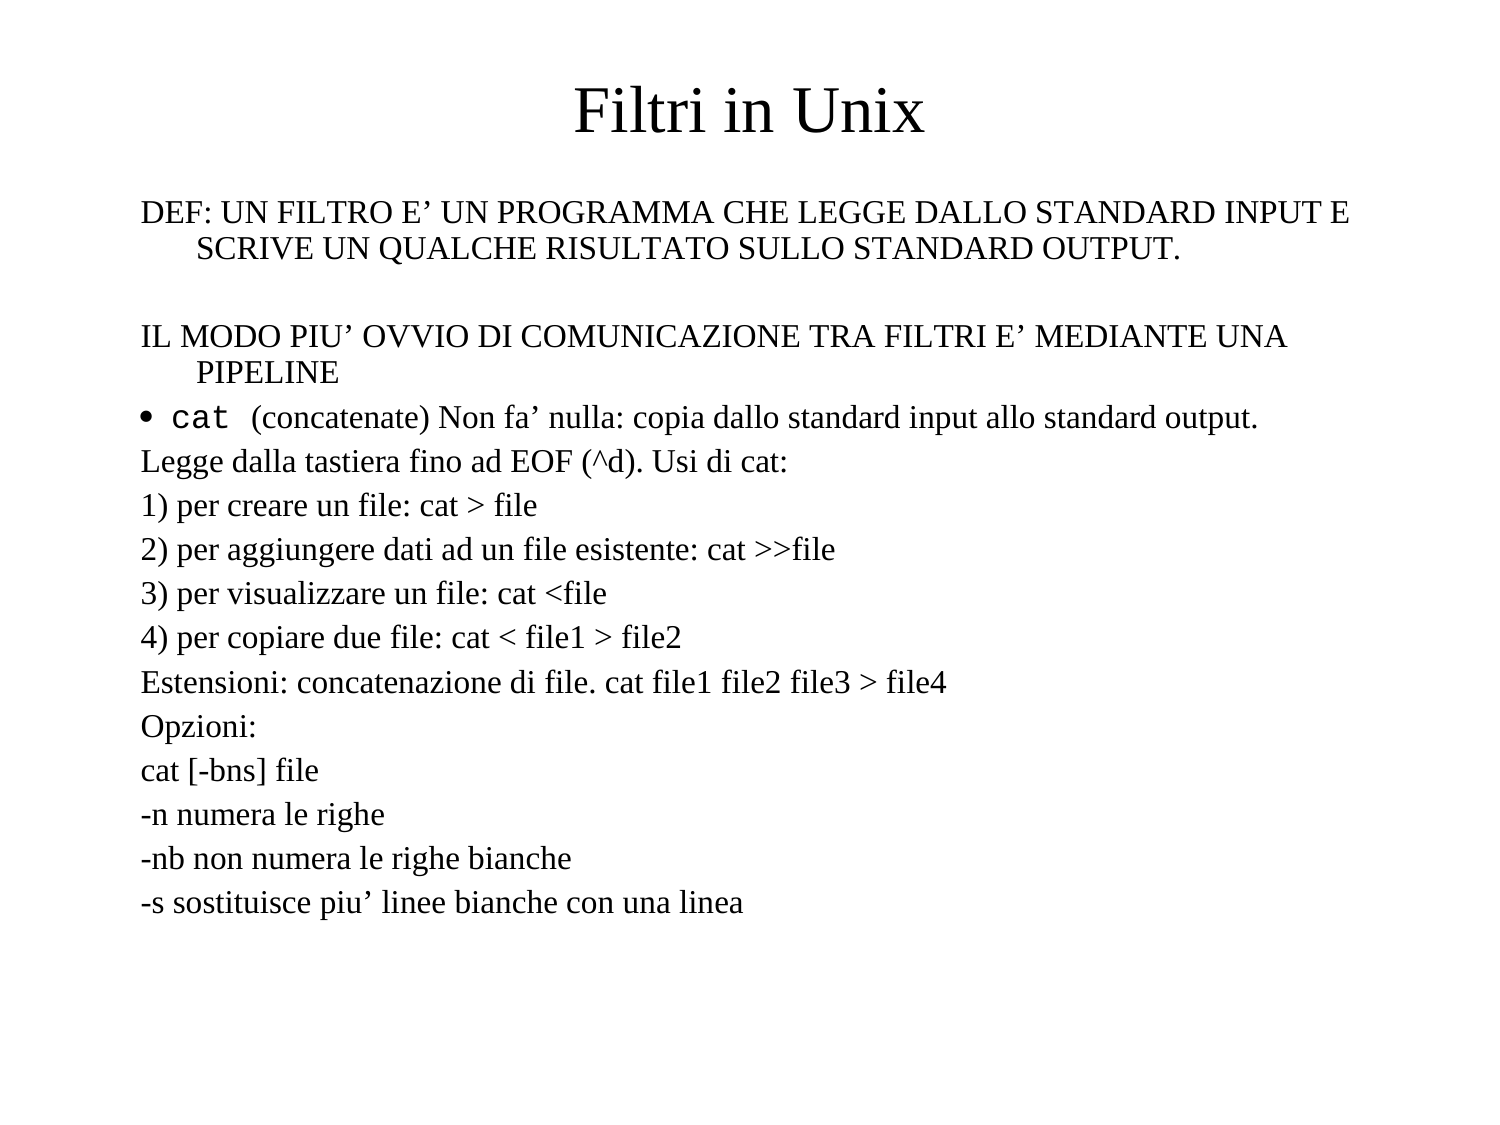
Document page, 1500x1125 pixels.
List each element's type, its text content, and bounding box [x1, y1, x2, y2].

list DEF: UN FILTRO E’ UN PROGRAMMA CHE LEGGE DALLO STANDARD INPUT E SCRIVE UN QUALCHE RISULTATO SULLO STANDARD OUTPUT. IL MODO PIU’ OVVIO DI COMUNICAZIONE TRA FILTRI E’ MEDIANTE UNA PIPELINE cat (concatenate) Non fa’ nulla: copia dallo standard input allo standard output. Legge dalla tastiera fino ad EOF (^d). Usi di cat: 1) per creare un file: cat > file 2) per aggiungere dati ad un file esistente: cat >>file 3) per visualizzare un file: cat <file 4) per copiare due file: cat < file1 > file2 Estensioni: concatenazione di file. cat file1 file2 file3 > file4 Opzioni: cat [-bns] file -n numera le righe -nb non numera le righe bianche -s sostituisce piu’ linee bianche con una linea [125, 187, 1401, 975]
title Filtri in Unix [112, 12, 1388, 201]
